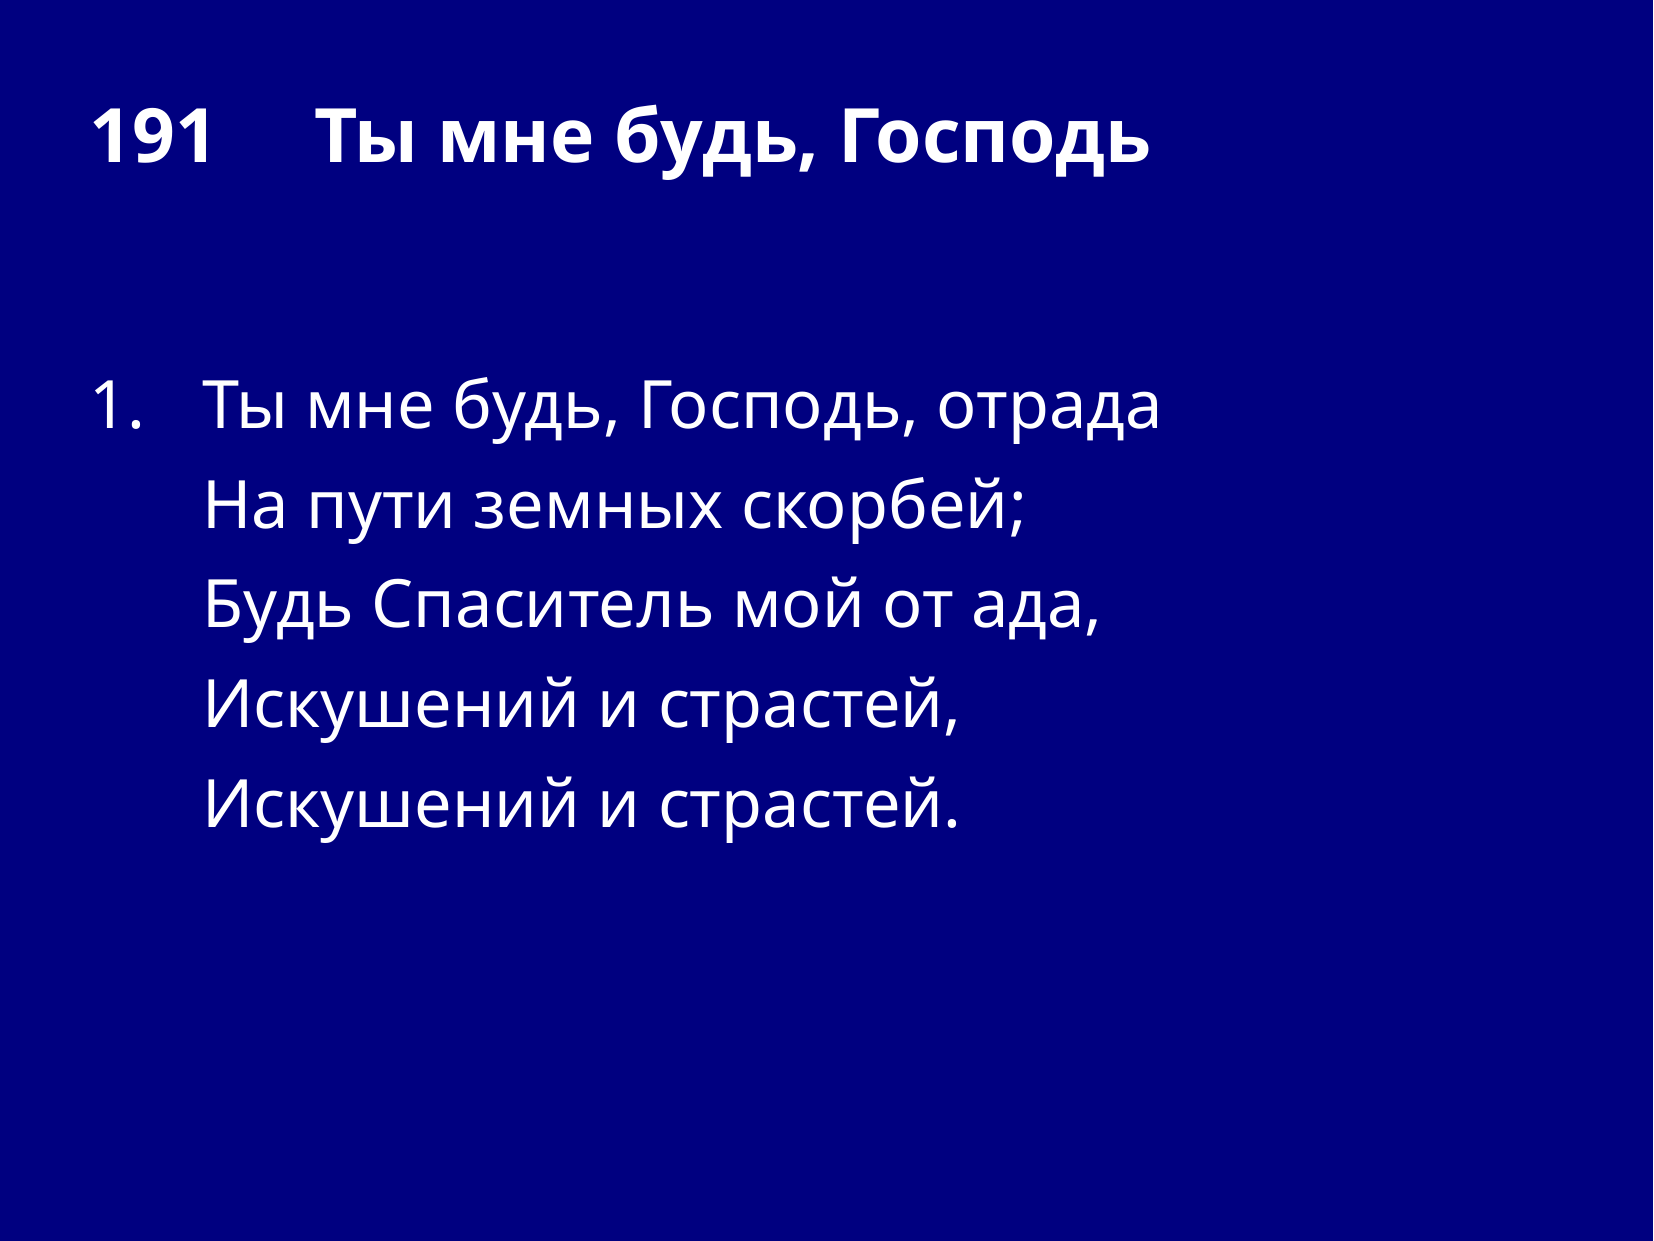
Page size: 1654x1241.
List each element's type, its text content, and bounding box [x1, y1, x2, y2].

text_box 1. Ты мне будь, Господь, отрада На пути земных скорбей; Будь Спаситель мой от ада, Искушений и страстей, Искушений и страстей. [75, 188, 1576, 1163]
text_box 191 Ты мне будь, Господь [75, 75, 1576, 188]
